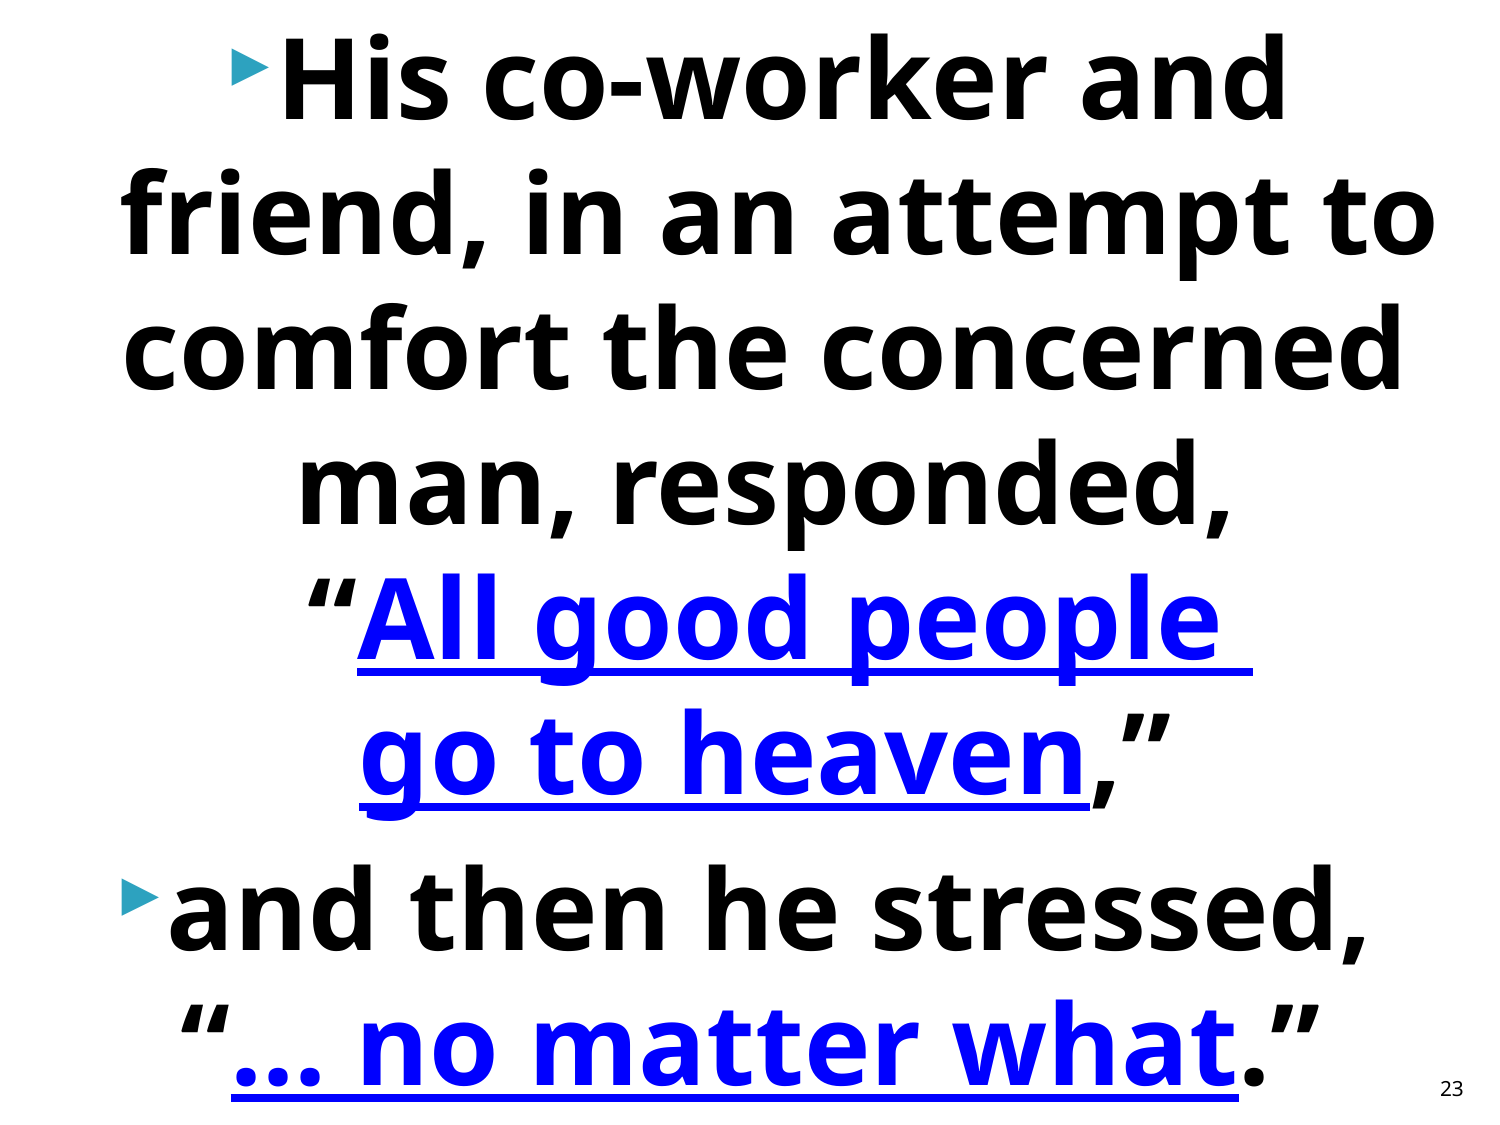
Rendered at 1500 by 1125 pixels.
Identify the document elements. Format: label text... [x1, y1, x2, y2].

slide_number <number> [1418, 1051, 1479, 1112]
list His co-worker and friend, in an attempt to comfort the concerned man, responded, “All good people go to heaven,” and then he stressed, “... no matter what.” [0, 0, 1500, 1125]
